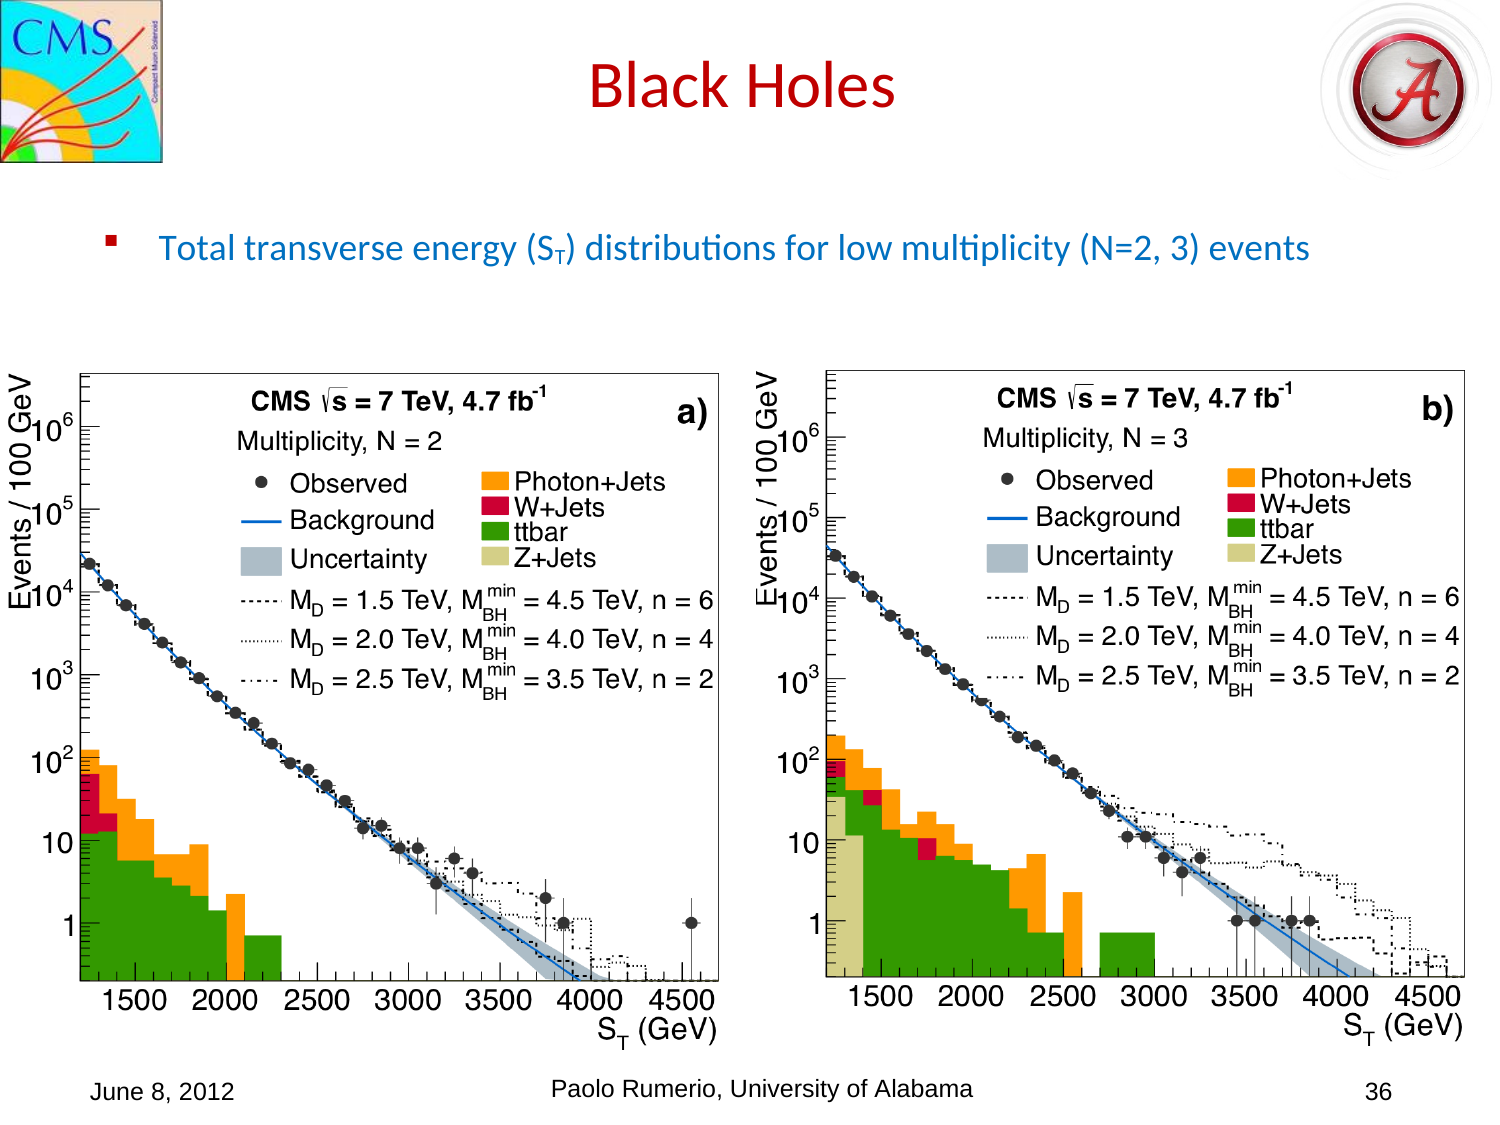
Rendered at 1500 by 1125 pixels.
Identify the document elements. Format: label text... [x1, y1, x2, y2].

text_box Black Holes [163, 0, 1319, 163]
picture [0, 0, 163, 163]
text_box Total transverse energy (ST) distributions for low multiplicity (N=2, 3) events [87, 215, 1401, 338]
picture [1319, 0, 1500, 180]
picture [5, 335, 1500, 1052]
